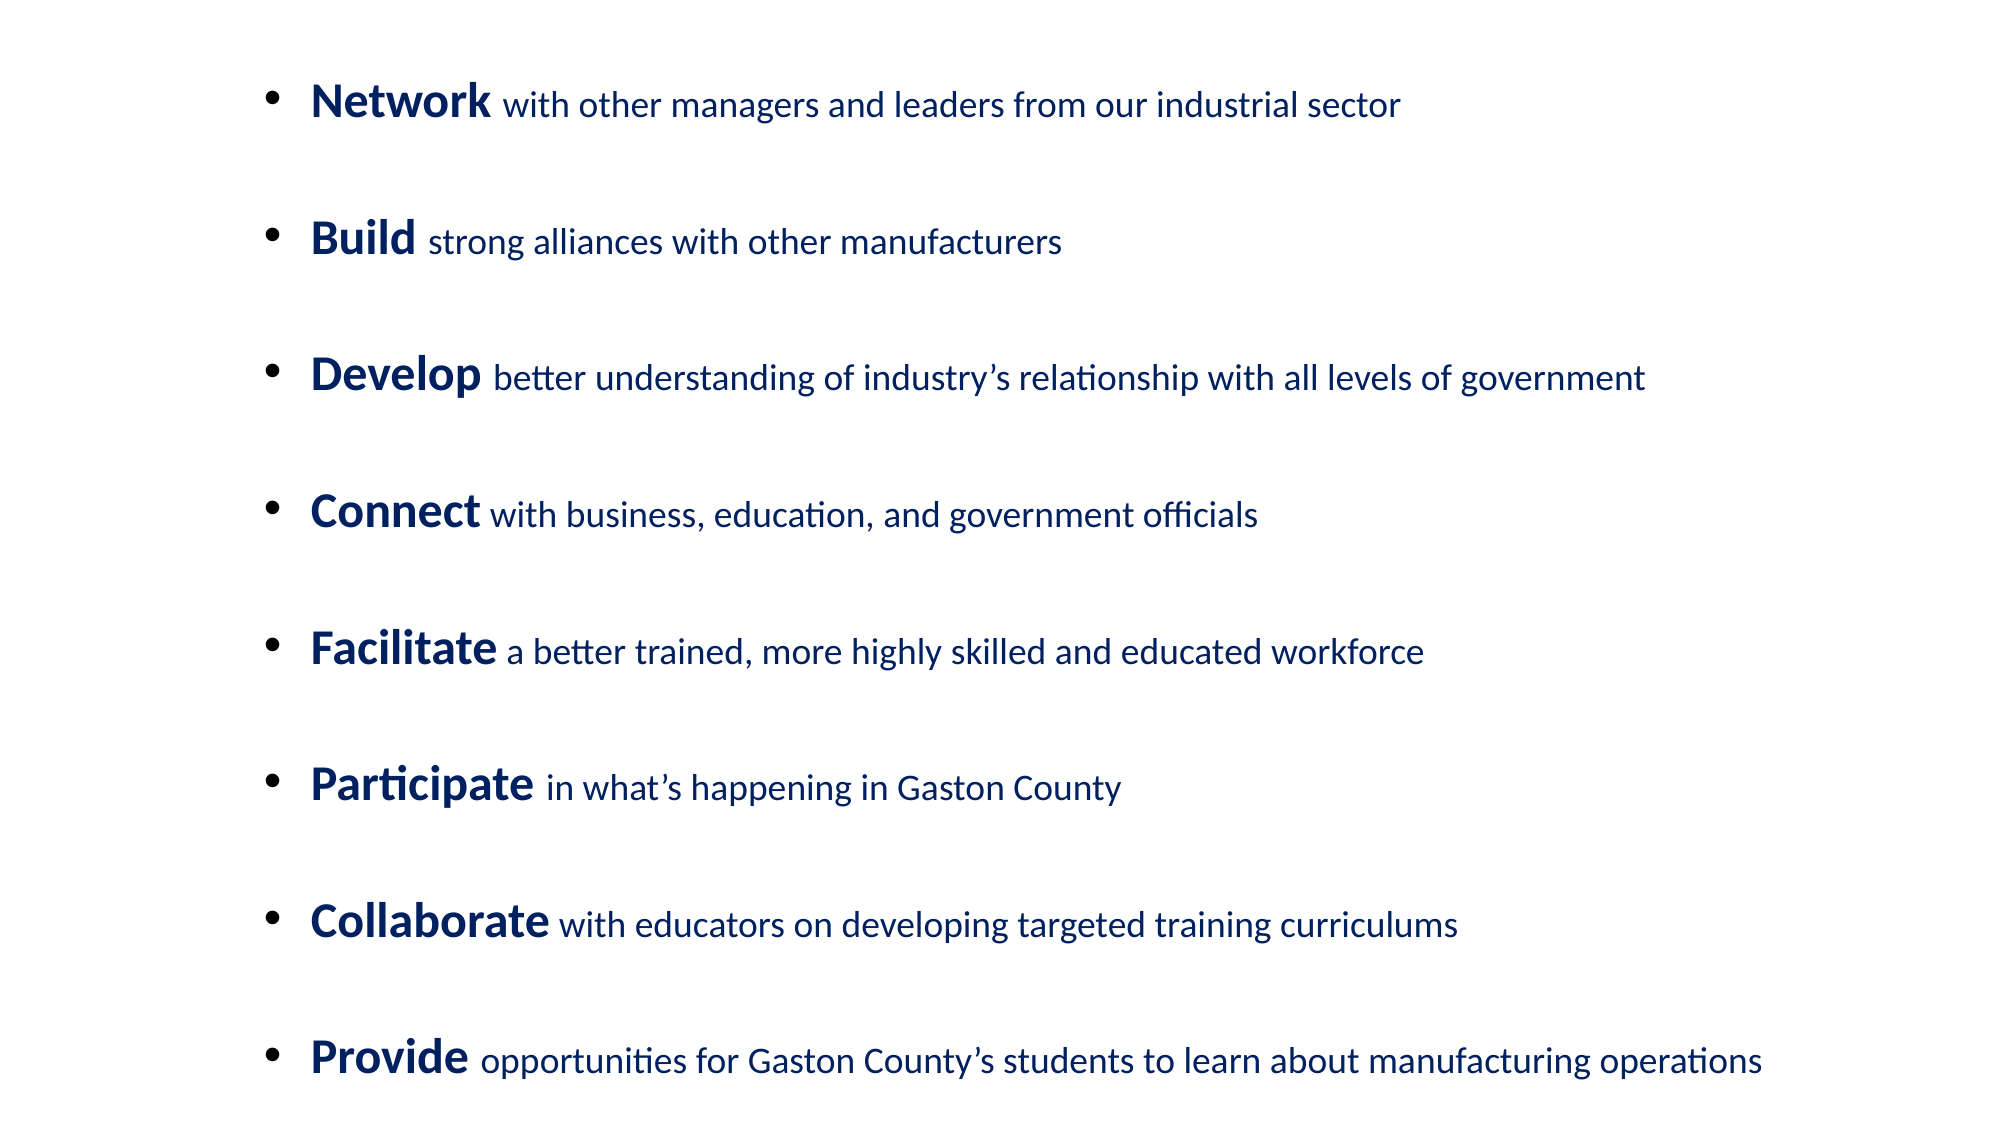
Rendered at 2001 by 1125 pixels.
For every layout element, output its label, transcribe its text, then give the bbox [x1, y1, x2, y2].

text_box Network with other managers and leaders from our industrial sector Build strong alliances with other manufacturers Develop better understanding of industry’s relationship with all levels of government Connect with business, education, and government officials Facilitate a better trained, more highly skilled and educated workforce Participate in what’s happening in Gaston County Collaborate with educators on developing targeted training curriculums Provide opportunities for Gaston County’s students to learn about manufacturing operations [249, 0, 1803, 1092]
